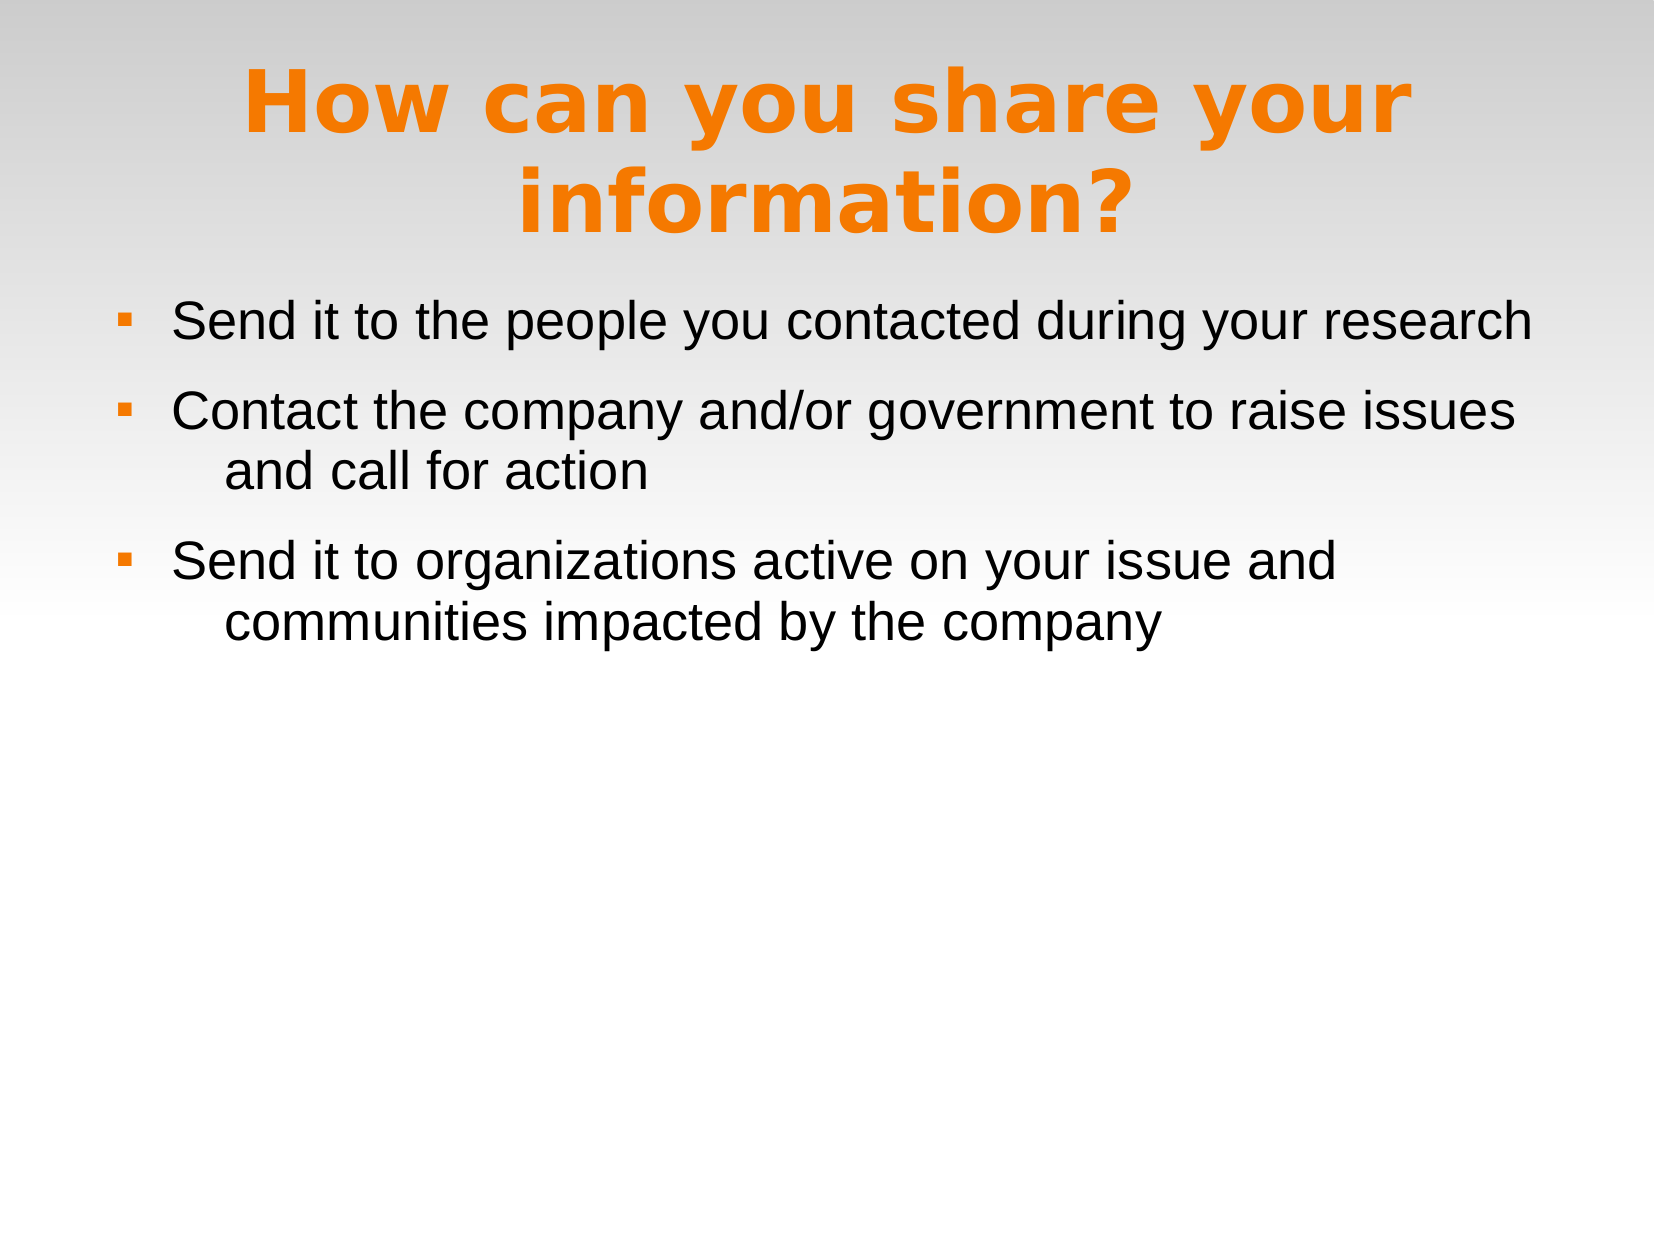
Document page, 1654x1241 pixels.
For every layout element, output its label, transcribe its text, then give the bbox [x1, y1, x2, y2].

title How can you share your information? [82, 49, 1571, 257]
list Send it to the people you contacted during your research Contact the company and/or government to raise issues and call for action Send it to organizations active on your issue and communities impacted by the company [82, 290, 1571, 1109]
